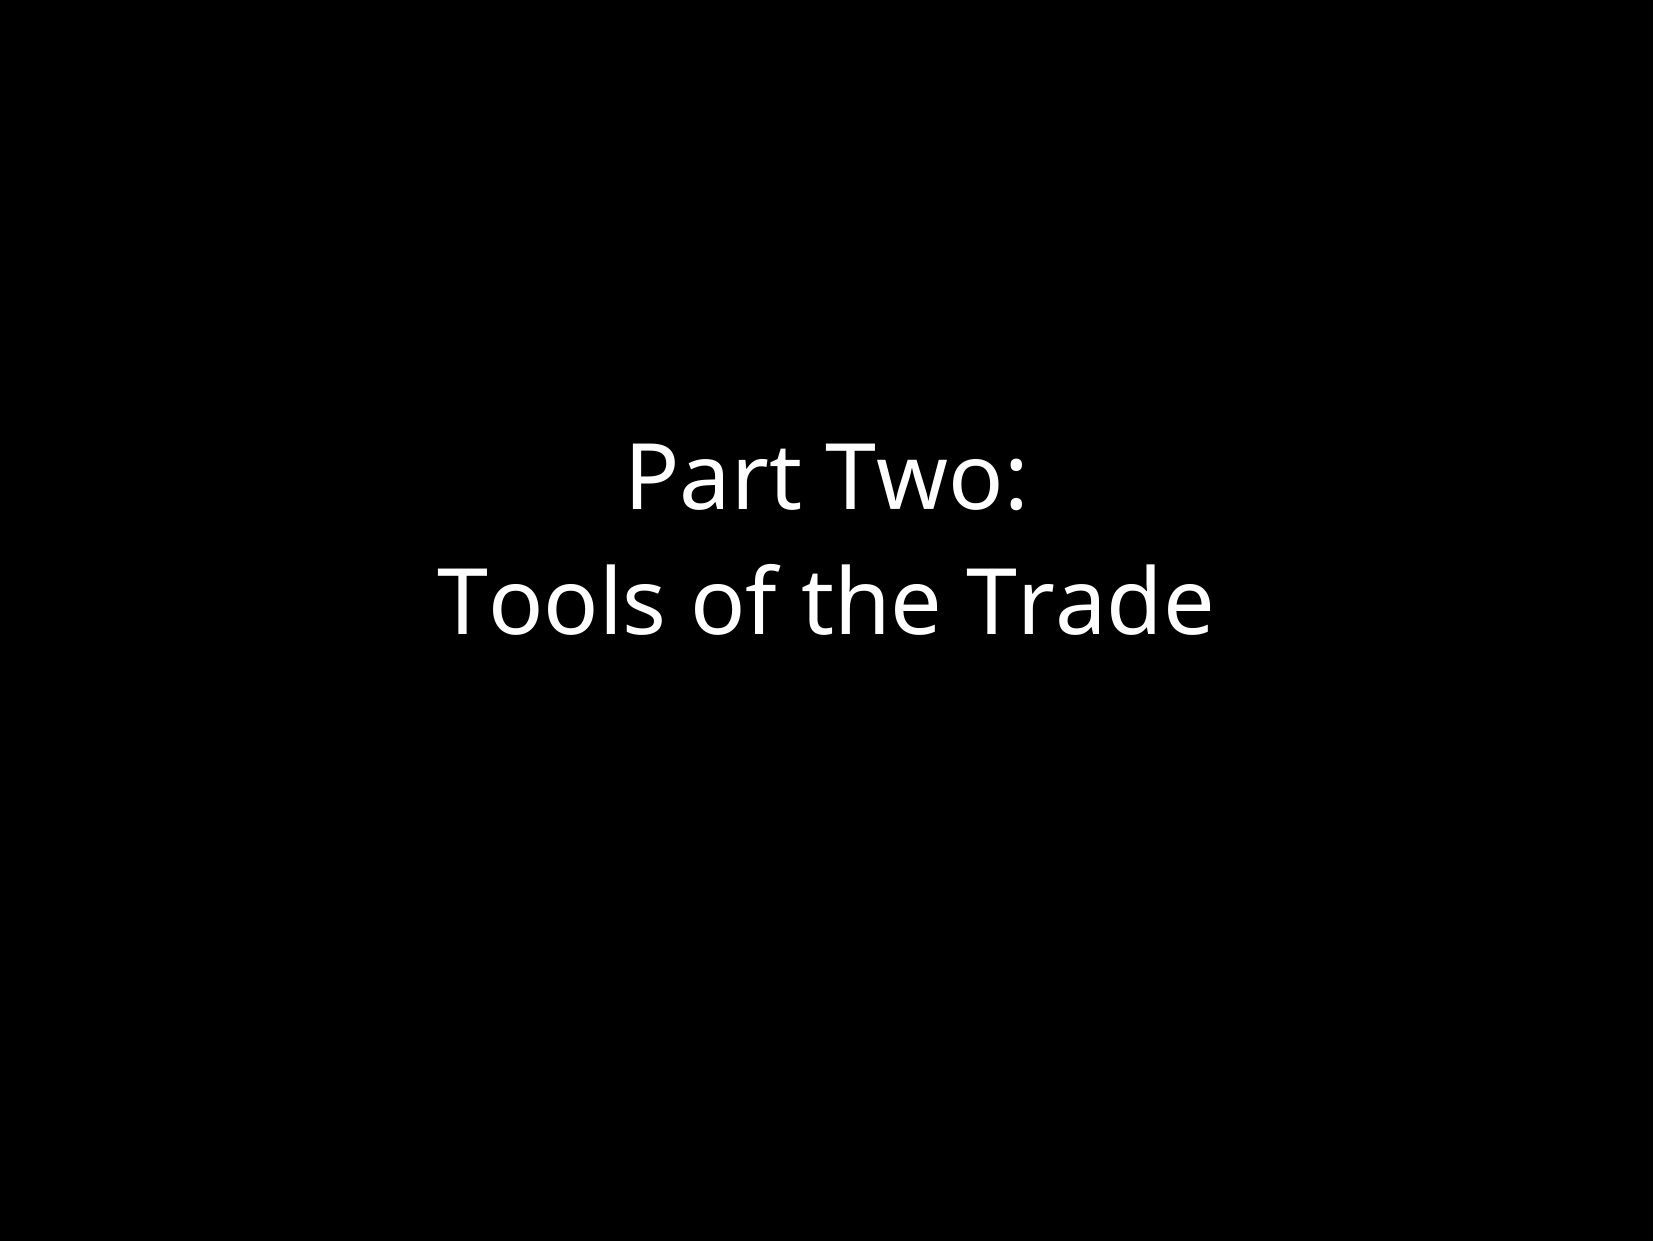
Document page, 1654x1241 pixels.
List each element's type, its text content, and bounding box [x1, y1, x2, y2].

title Part Two: Tools of the Trade [82, 393, 1571, 681]
